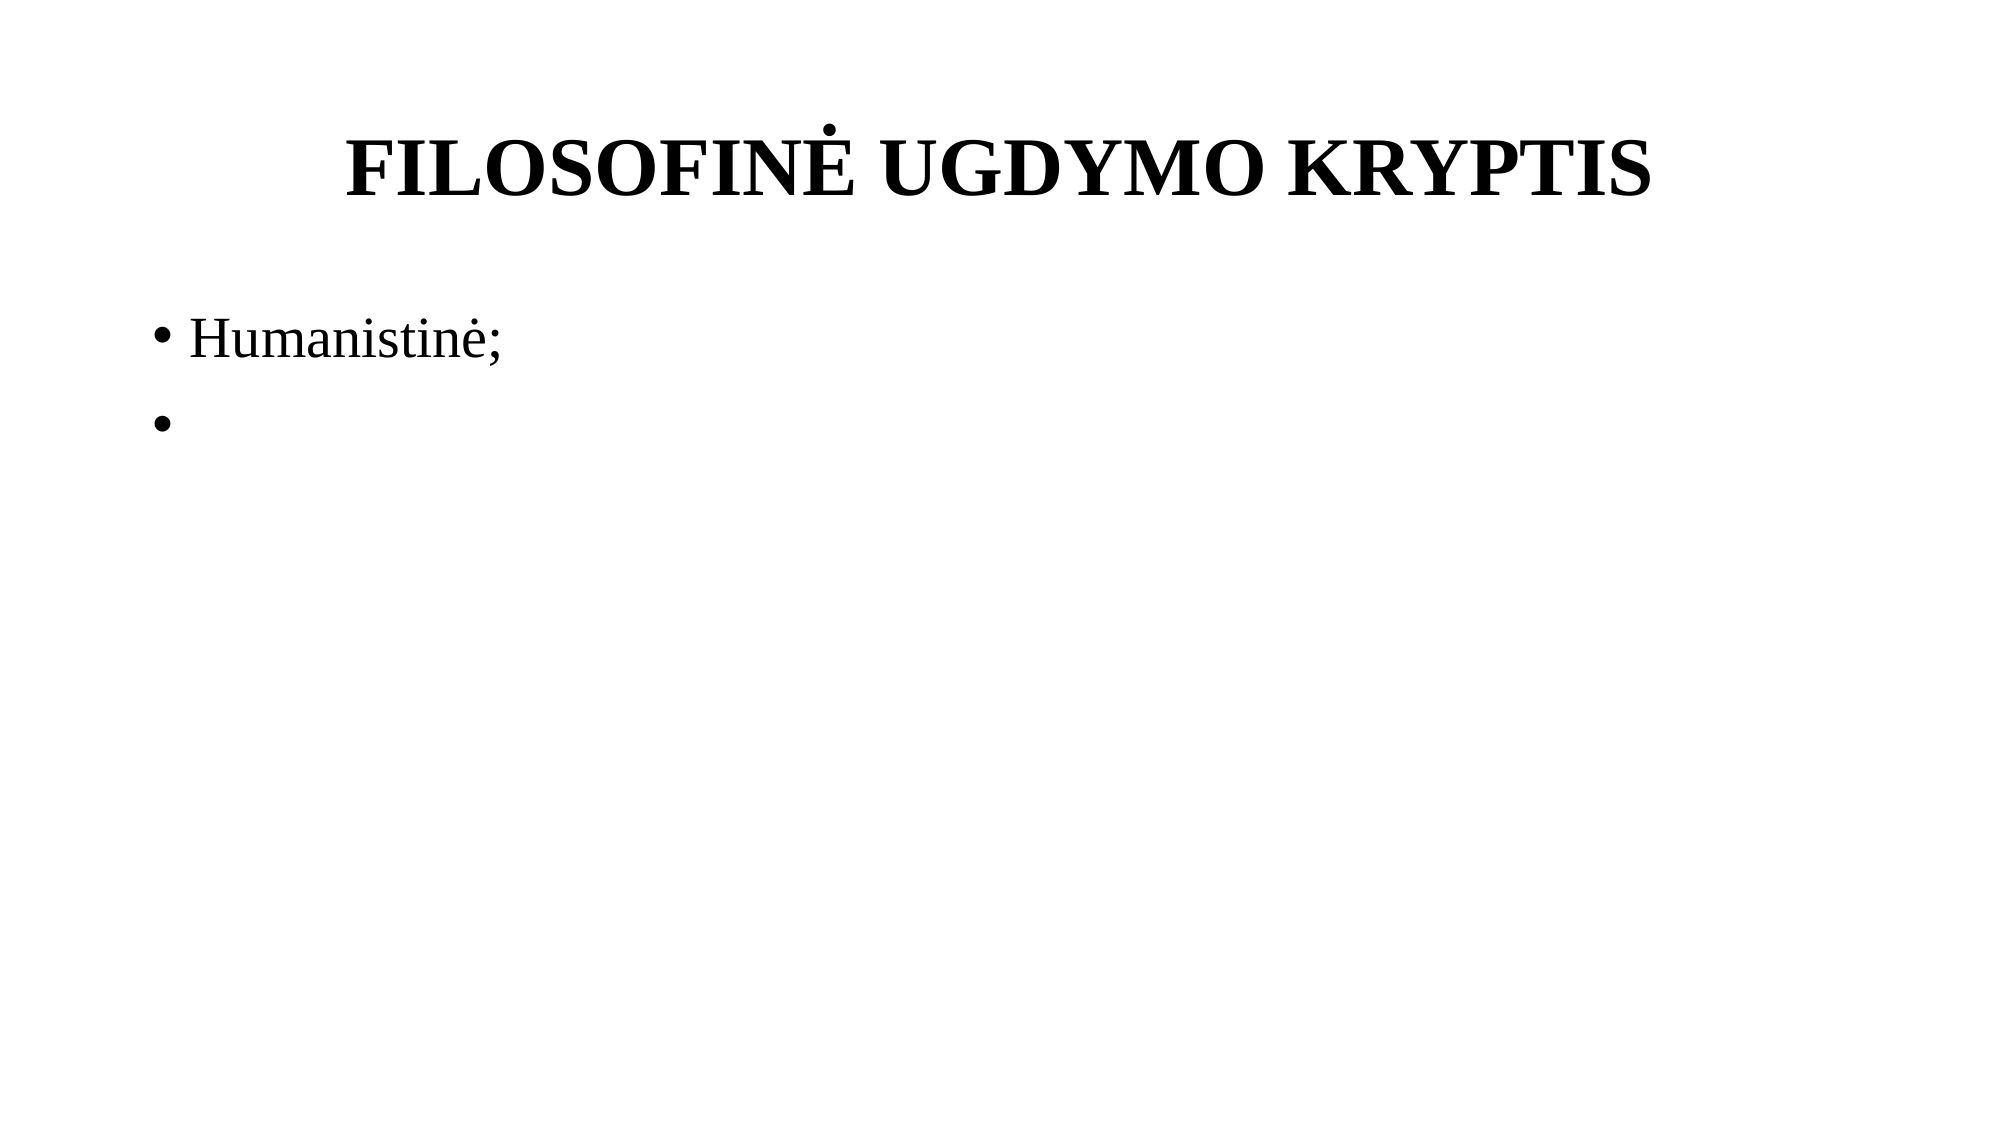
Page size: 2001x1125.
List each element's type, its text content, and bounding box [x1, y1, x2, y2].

title FILOSOFINĖ UGDYMO KRYPTIS [137, 59, 1863, 278]
list Humanistinė; [137, 299, 1863, 1014]
